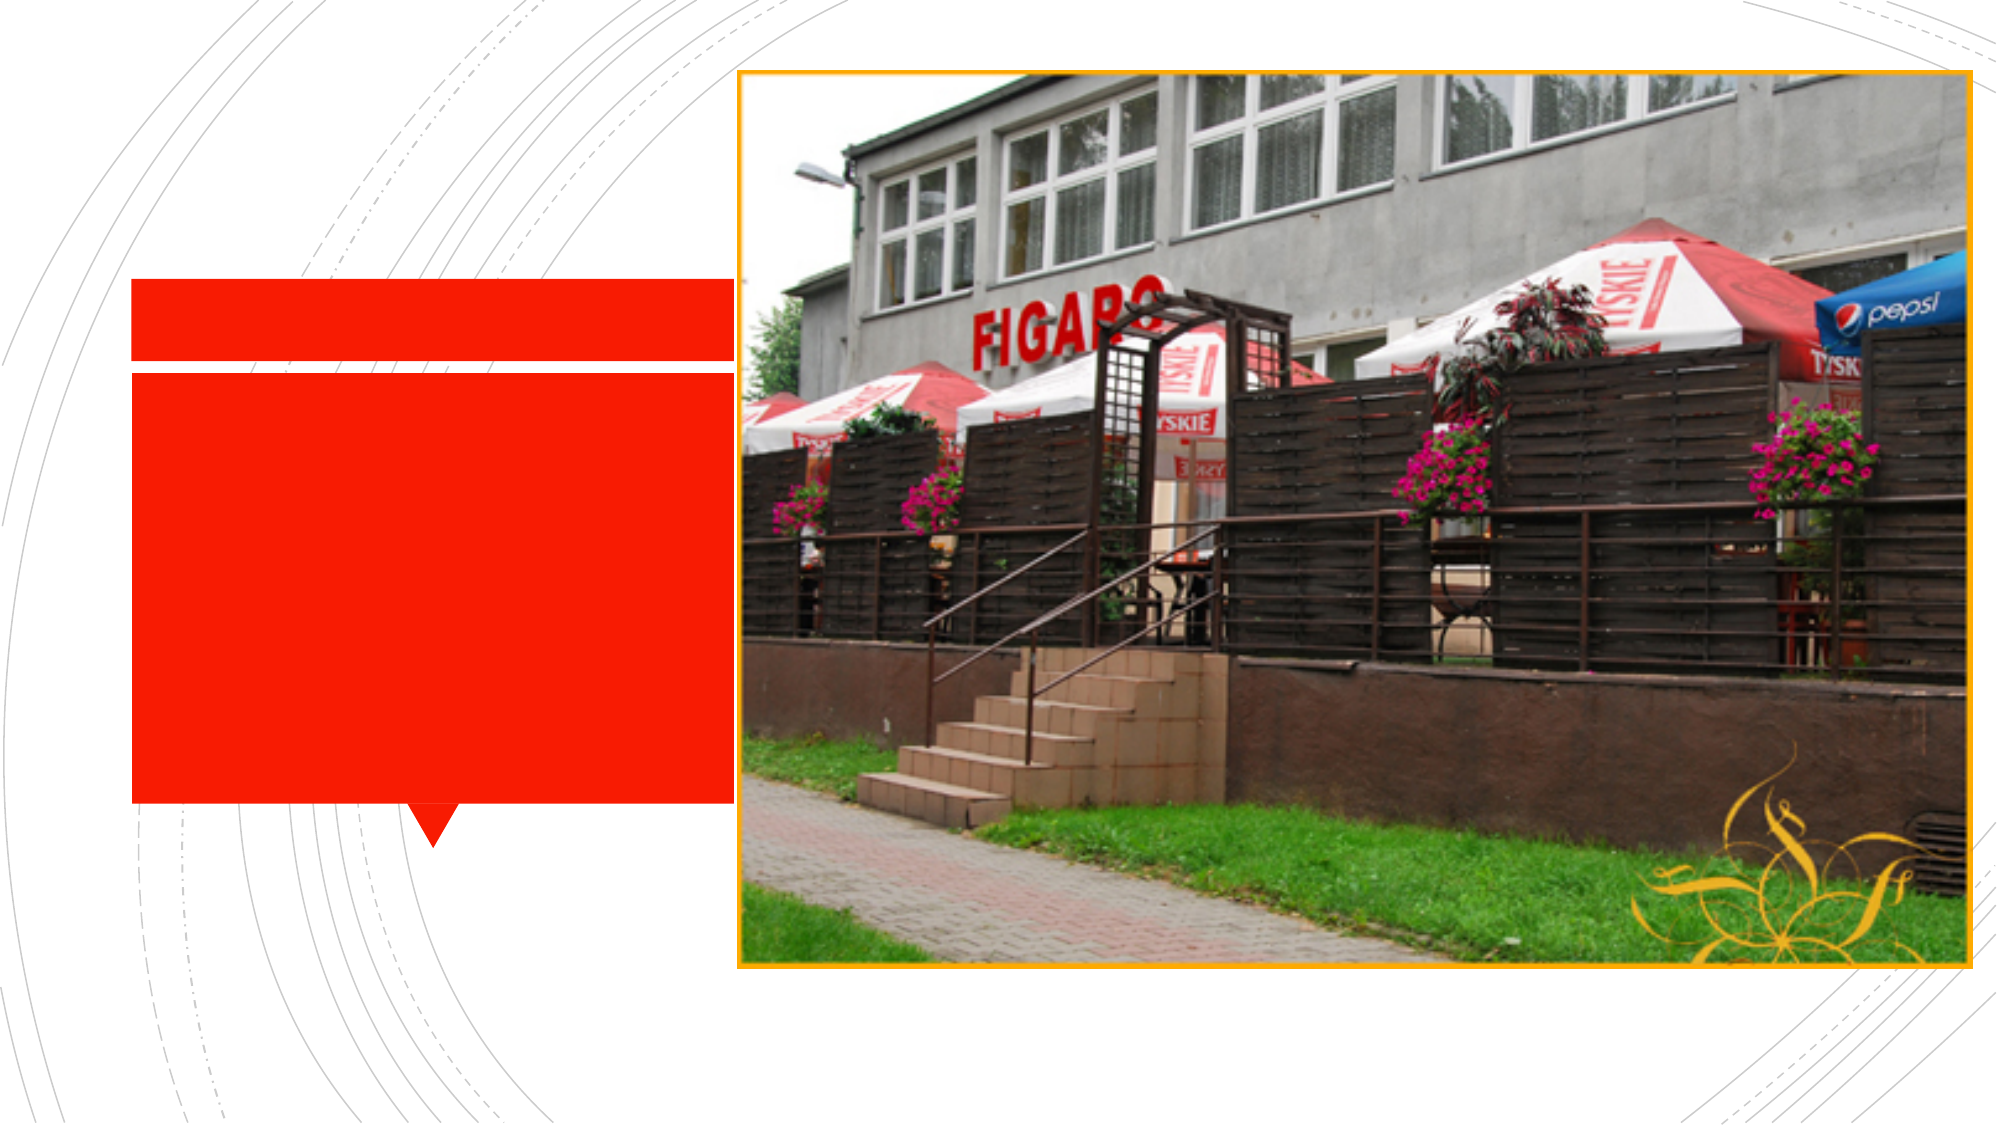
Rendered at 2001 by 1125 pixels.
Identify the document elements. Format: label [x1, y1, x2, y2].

picture [737, 70, 1973, 969]
title [129, 239, 704, 983]
